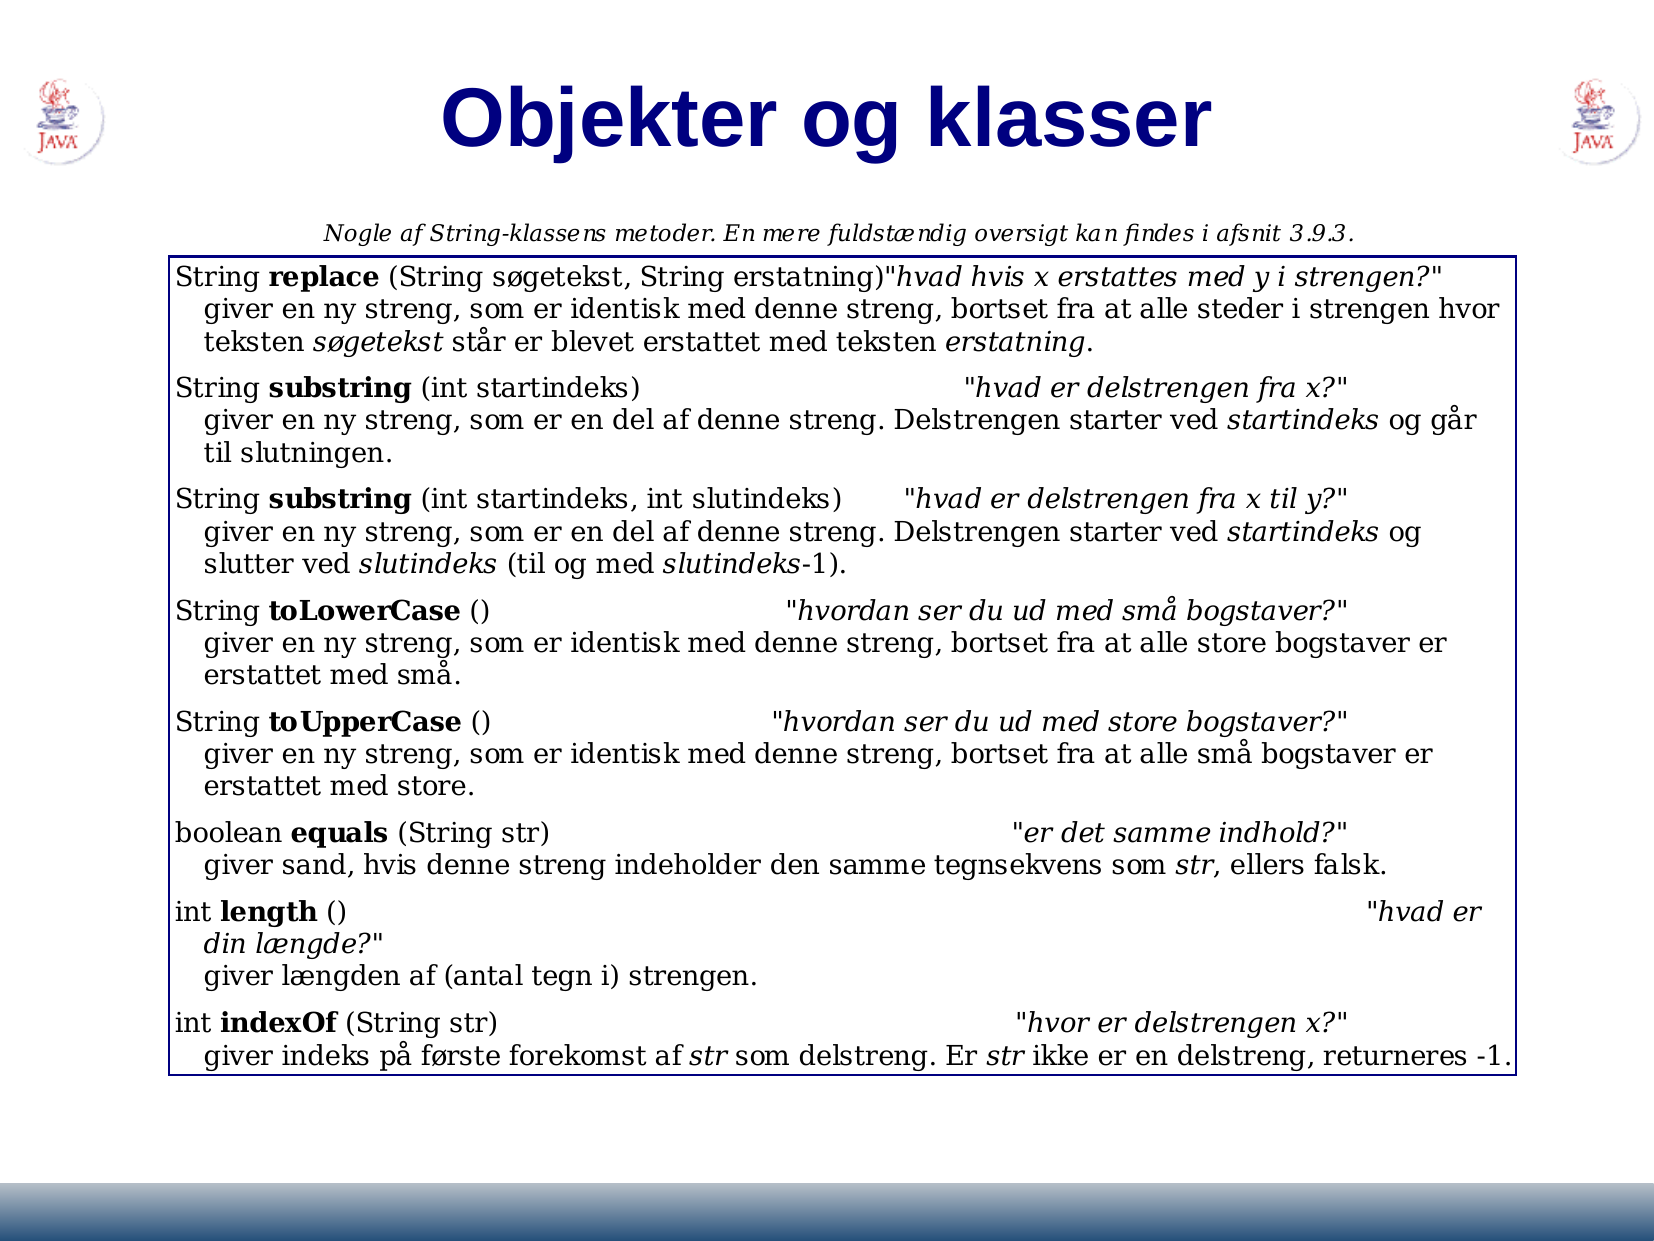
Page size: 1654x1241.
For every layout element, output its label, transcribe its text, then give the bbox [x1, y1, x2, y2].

picture [10, 71, 105, 169]
chart [159, 206, 1517, 1153]
title Objekter og klasser [105, 14, 1549, 222]
picture [1549, 71, 1645, 169]
